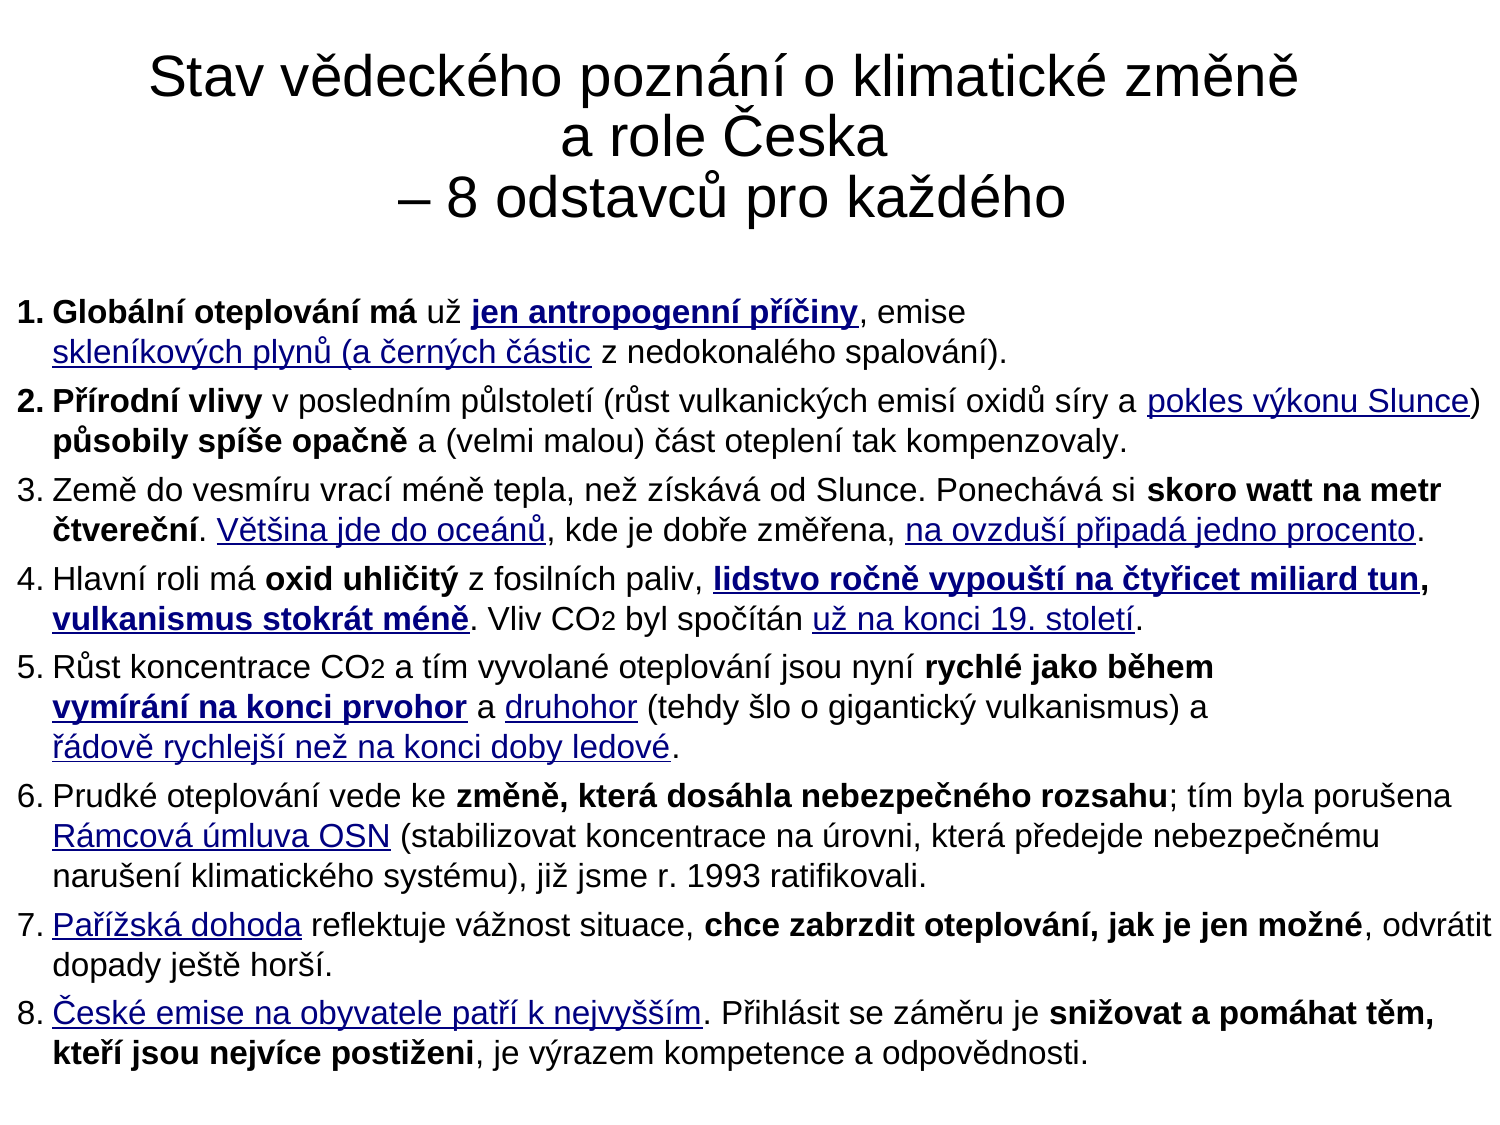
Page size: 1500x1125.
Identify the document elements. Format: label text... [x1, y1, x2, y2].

text_box Globální oteplování má už jen antropogenní příčiny, emise skleníkových plynů (a černých částic z nedokonalého spalování). Přírodní vlivy v posledním půlstoletí (růst vulkanických emisí oxidů síry a pokles výkonu Slunce) působily spíše opačně a (velmi malou) část oteplení tak kompenzovaly. Země do vesmíru vrací méně tepla, než získává od Slunce. Ponechává si skoro watt na metr čtvereční. Většina jde do oceánů, kde je dobře změřena, na ovzduší připadá jedno procento. Hlavní roli má oxid uhličitý z fosilních paliv, lidstvo ročně vypouští na čtyřicet miliard tun, vulkanismus stokrát méně. Vliv CO2 byl spočítán už na konci 19. století. Růst koncentrace CO2 a tím vyvolané oteplování jsou nyní rychlé jako během vymírání na konci prvohor a druhohor (tehdy šlo o gigantický vulkanismus) a řádově rychlejší než na konci doby ledové. Prudké oteplování vede ke změně, která dosáhla nebezpečného rozsahu; tím byla porušena Rámcová úmluva OSN (stabilizovat koncentrace na úrovni, která předejde nebezpečnému narušení klimatického systému), již jsme r. 1993 ratifikovali. Pařížská dohoda reflektuje vážnost situace, chce zabrzdit oteplování, jak je jen možné, odvrátit dopady ještě horší. České emise na obyvatele patří k nejvyšším. Přihlásit se záměru je snižovat a pomáhat těm, kteří jsou nejvíce postiženi, je výrazem kompetence a odpovědnosti. [2, 283, 1500, 1079]
title Stav vědeckého poznání o klimatické změně a role Česka – 8 odstavců pro každého [57, 21, 1408, 257]
